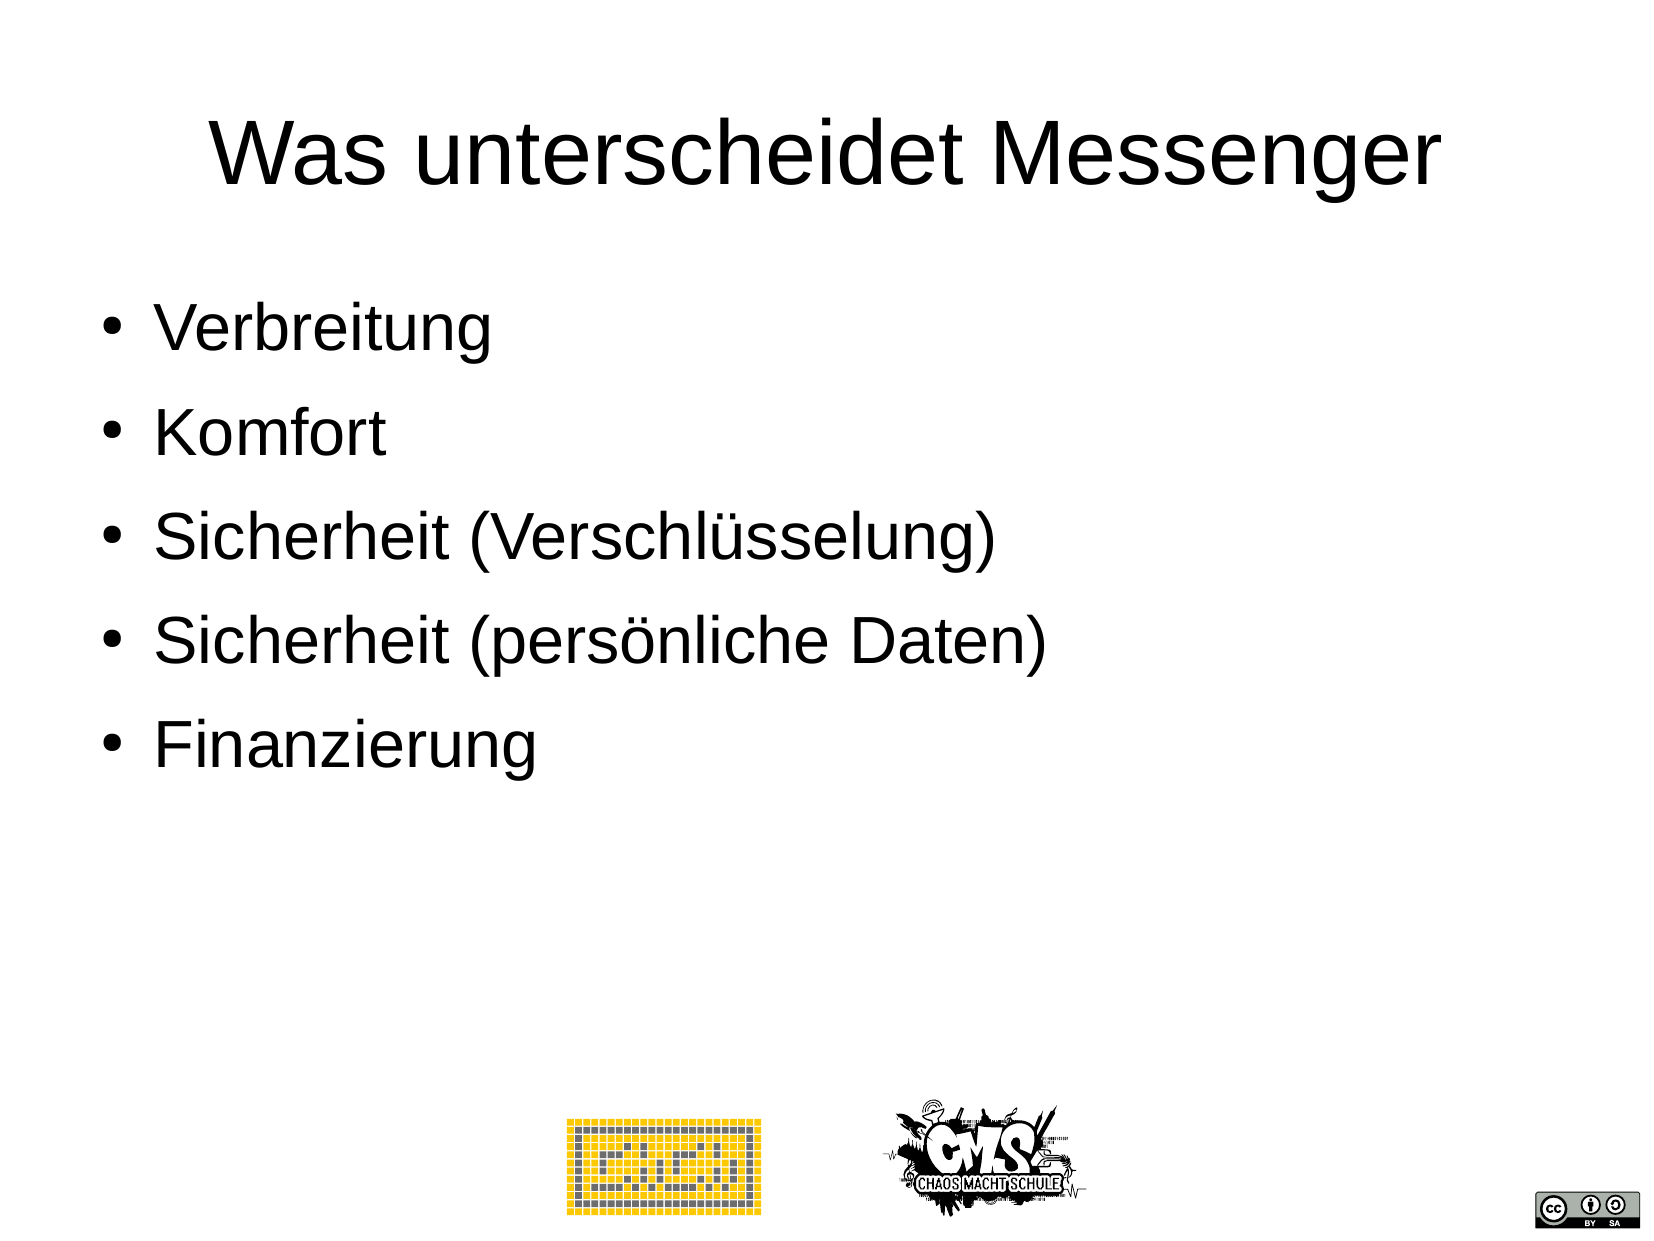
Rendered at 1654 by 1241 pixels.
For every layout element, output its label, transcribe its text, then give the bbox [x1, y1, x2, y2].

title Was unterscheidet Messenger [82, 49, 1571, 257]
list Verbreitung Komfort Sicherheit (Verschlüsselung) Sicherheit (persönliche Daten) Finanzierung [82, 290, 1571, 1010]
